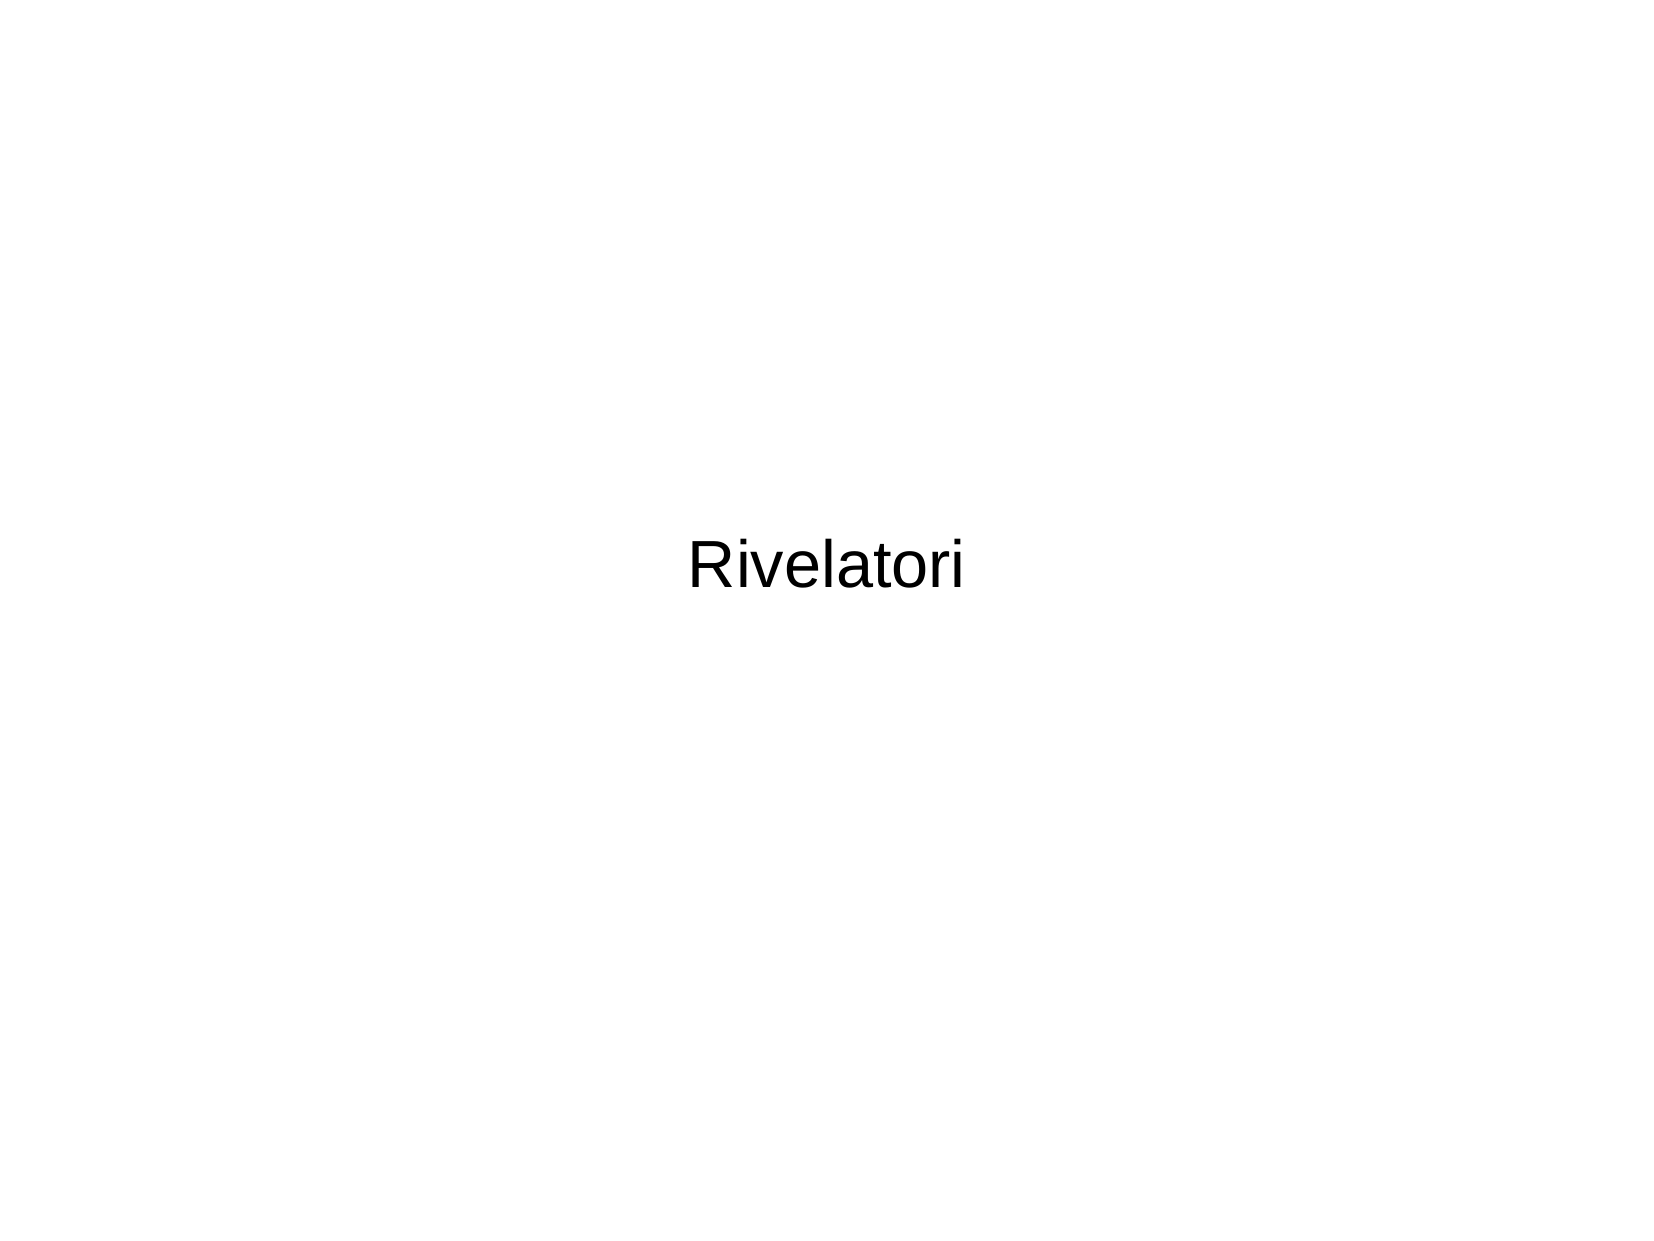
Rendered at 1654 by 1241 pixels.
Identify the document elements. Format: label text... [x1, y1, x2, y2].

subtitle Rivelatori [82, 19, 1571, 1109]
